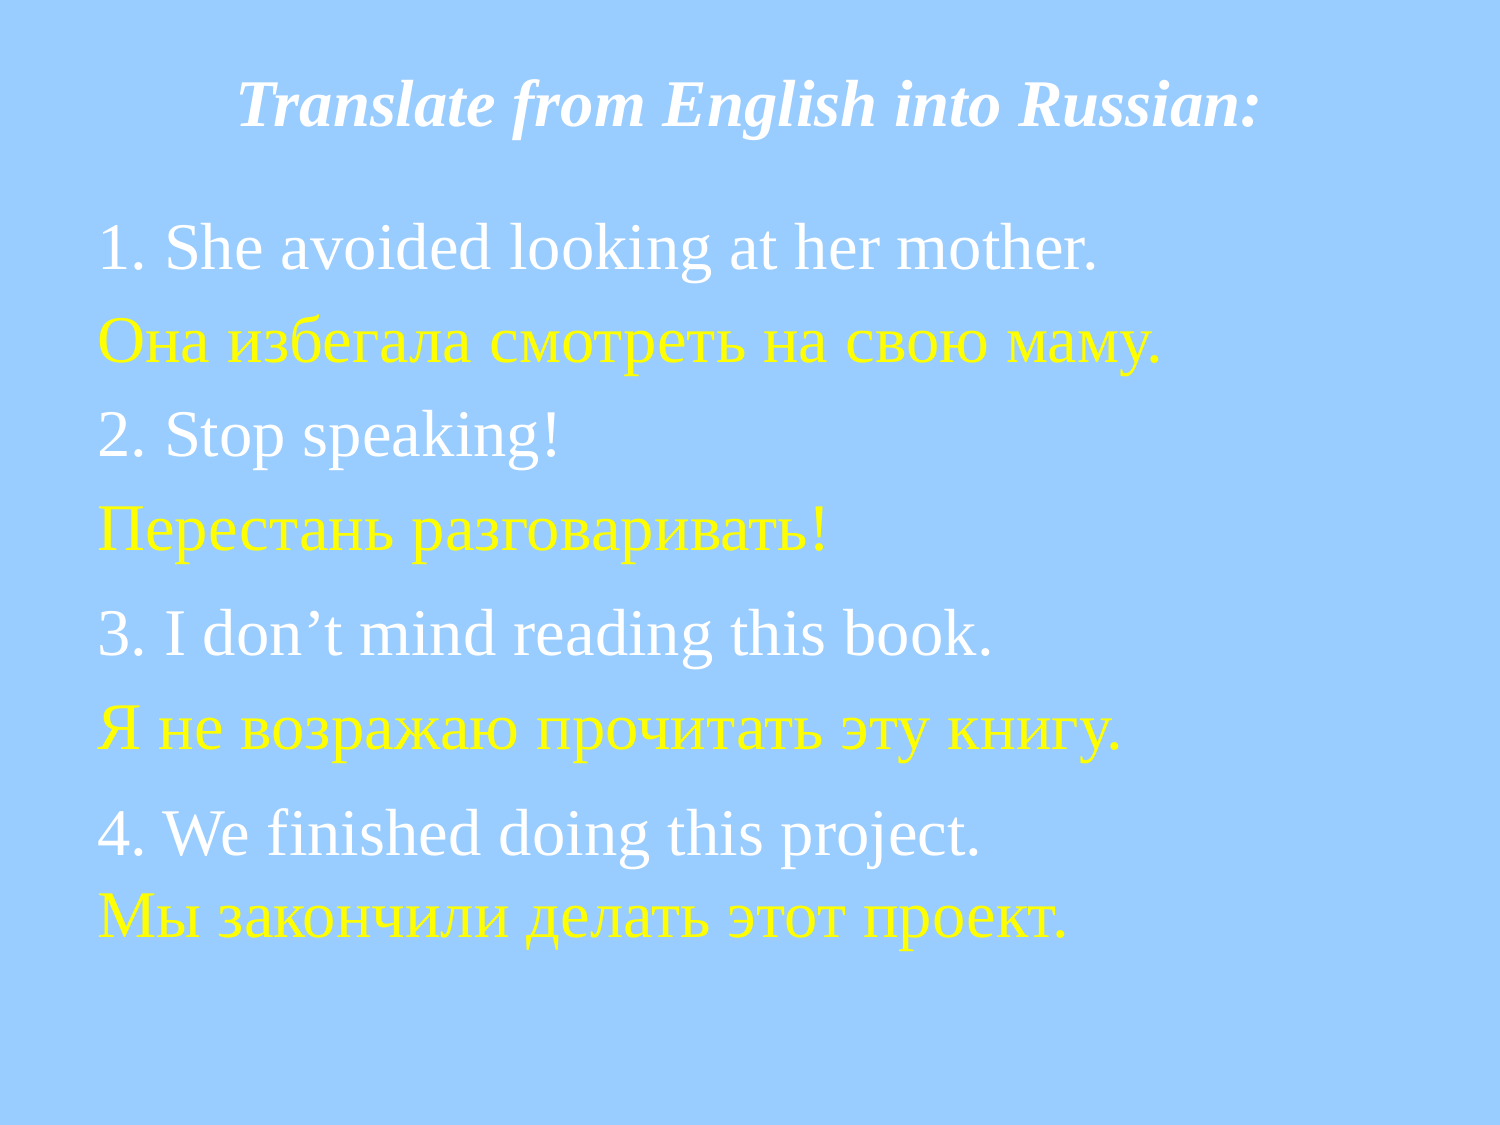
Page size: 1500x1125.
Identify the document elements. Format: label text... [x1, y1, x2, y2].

title Translate from English into Russian: [75, 45, 1425, 256]
list 4. We finished doing this project. [82, 797, 1418, 855]
list Мы закончили делать этот проект. [82, 855, 1418, 985]
list Она избегала смотреть на свою маму. [82, 281, 1418, 411]
list 2. Stop speaking! [82, 411, 1418, 468]
list 1. She avoided looking at her mother. [82, 187, 1418, 281]
list Перестань разговаривать! [82, 468, 1418, 598]
list 3. I don’t mind reading this book. [82, 598, 1418, 667]
list Я не возражаю прочитать эту книгу. [82, 667, 1418, 797]
